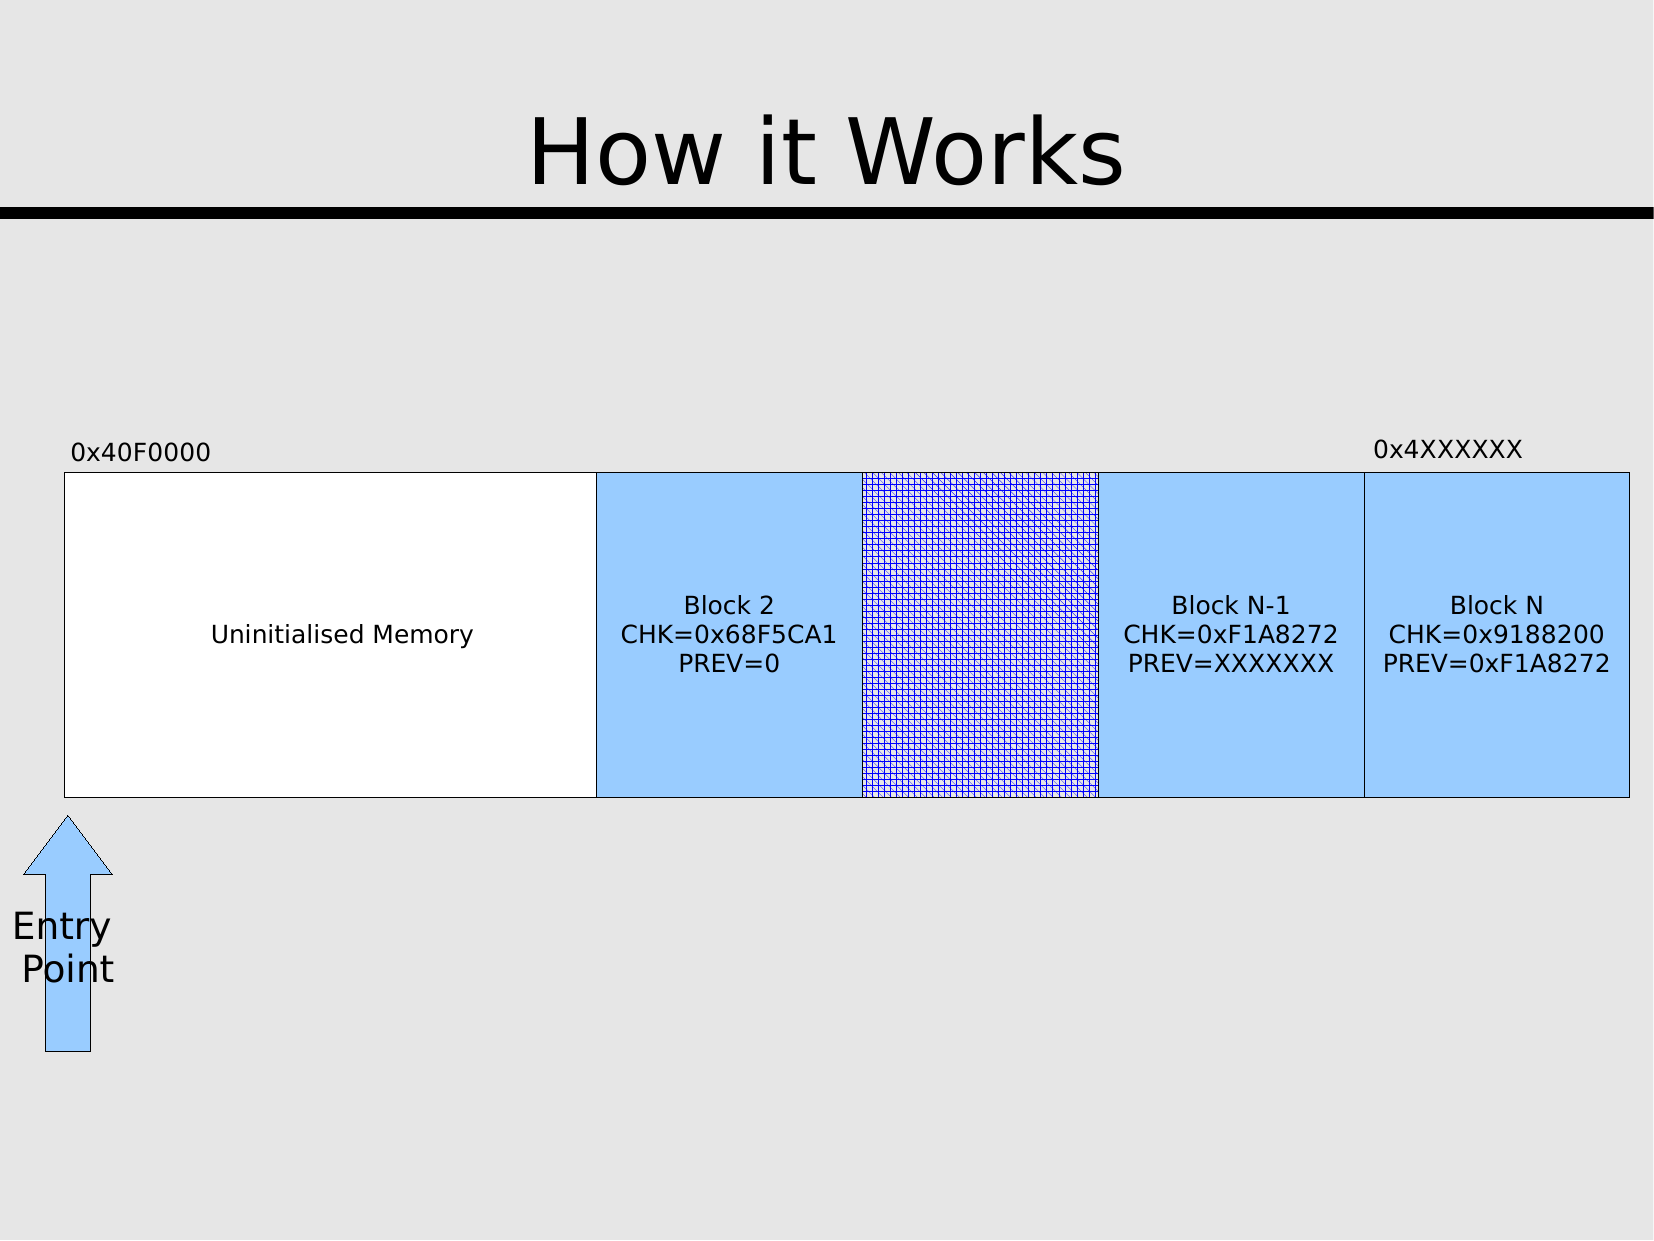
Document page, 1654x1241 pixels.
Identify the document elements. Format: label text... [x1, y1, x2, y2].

text_box Block N CHK=0x9188200 PREV=0xF1A8272 [1365, 472, 1630, 798]
text_box Uninitialised Memory [64, 472, 596, 798]
text_box [863, 472, 1098, 798]
text_box 0x40F0000 [55, 431, 227, 476]
text_box Entry Point [23, 815, 113, 1052]
title How it Works [82, 56, 1571, 250]
text_box 0x4XXXXXX [1358, 428, 1539, 473]
text_box Block 2 CHK=0x68F5CA1 PREV=0 [596, 472, 863, 798]
text_box Block N-1 CHK=0xF1A8272 PREV=XXXXXXX [1098, 472, 1365, 798]
